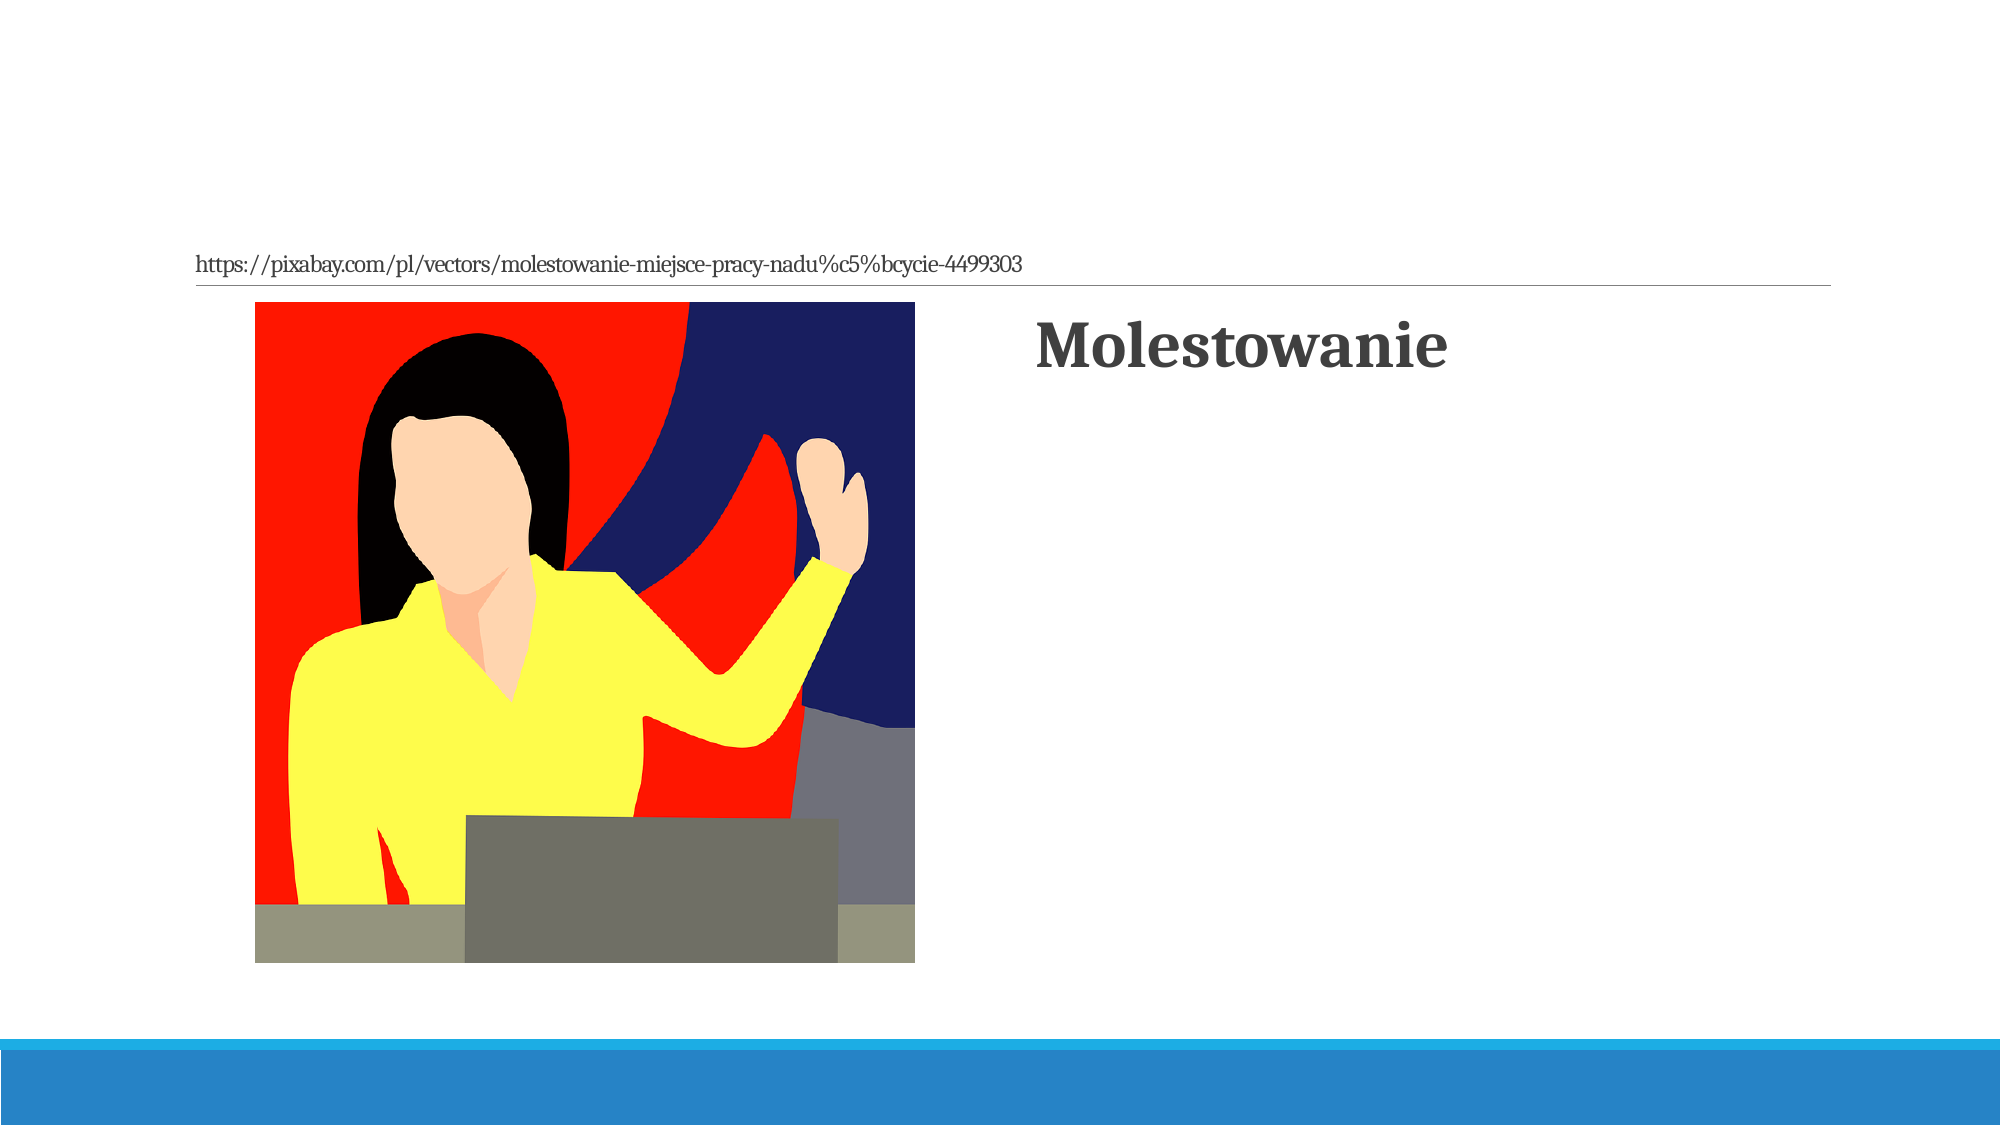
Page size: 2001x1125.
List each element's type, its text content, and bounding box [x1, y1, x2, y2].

picture [255, 302, 915, 963]
list Molestowanie [1020, 302, 1831, 963]
title https://pixabay.com/pl/vectors/molestowanie-miejsce-pracy-nadu%c5%bcycie-4499303 [179, 47, 1830, 285]
